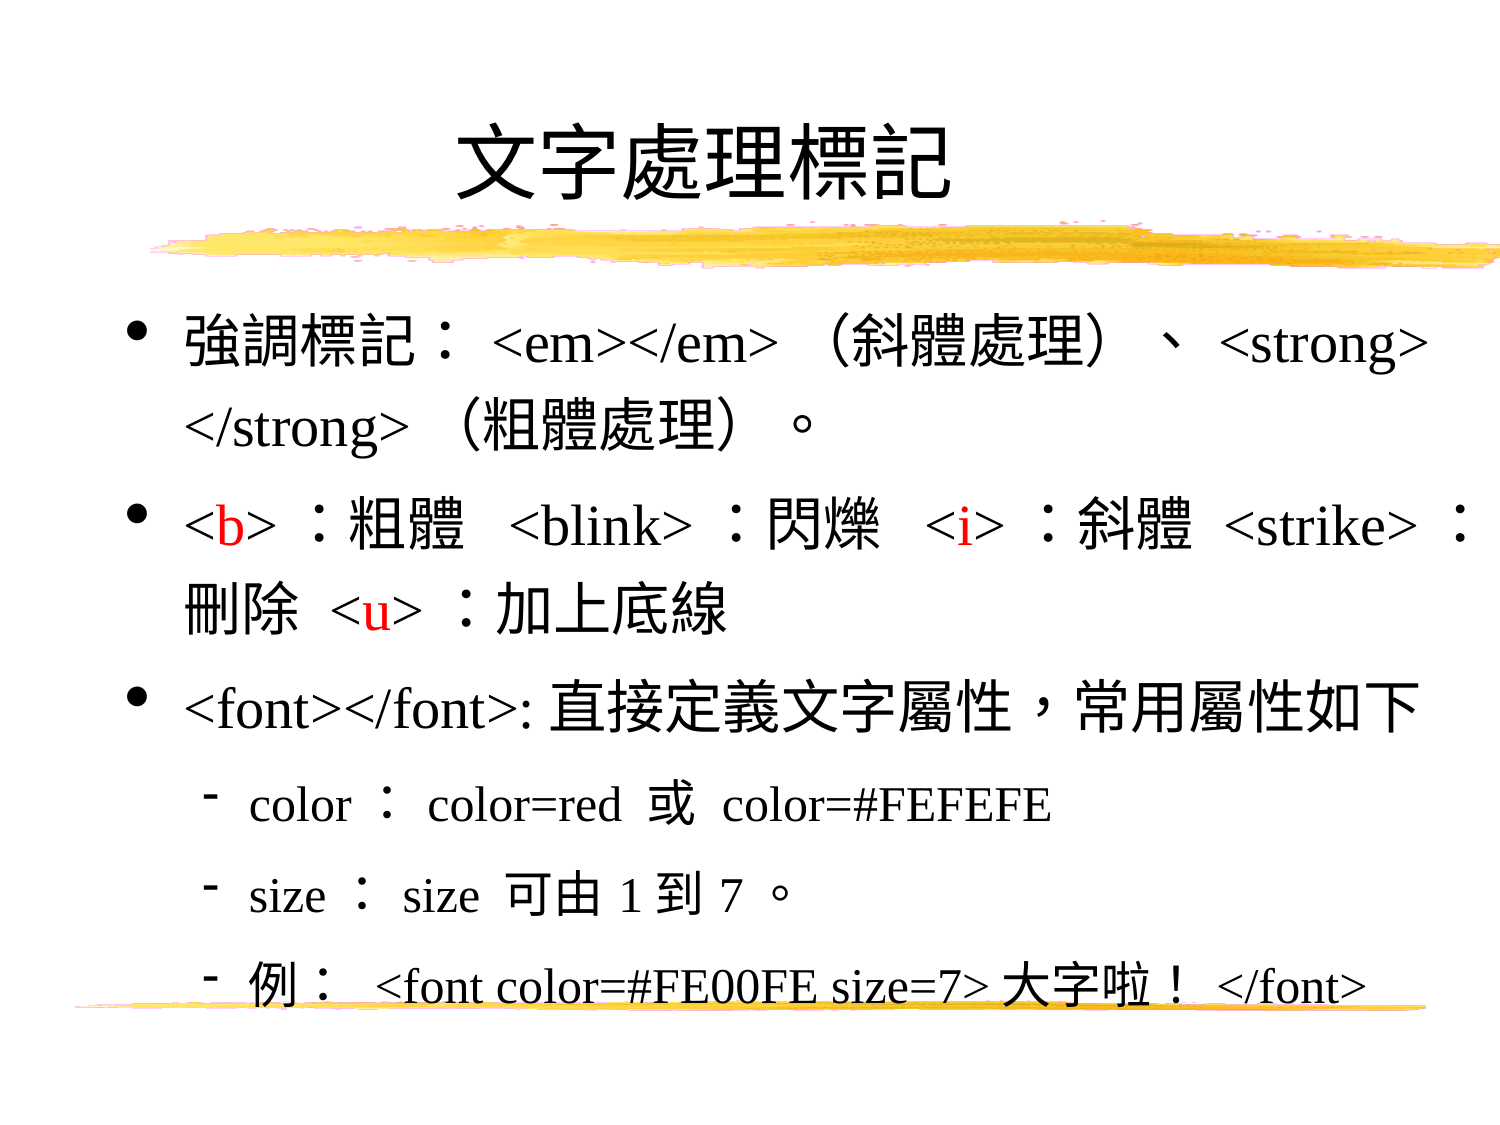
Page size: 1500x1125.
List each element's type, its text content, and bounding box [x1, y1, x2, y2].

title 文字處理標記 [66, 37, 1342, 225]
list 強調標記：<em></em>（斜體處理）、<strong></strong>（粗體處理）。 <b>：粗體 <blink>：閃爍 <i>：斜體 <strike>：刪除 <u>：加上底線 <font></font>:直接定義文字屬性，常用屬性如下 color：color=red 或 color=#FEFEFE size：size 可由1到7。 例： <font color=#FE00FE size=7>大字啦！</font> [112, 287, 1450, 1100]
picture [150, 215, 1500, 279]
picture [75, 999, 112, 1013]
